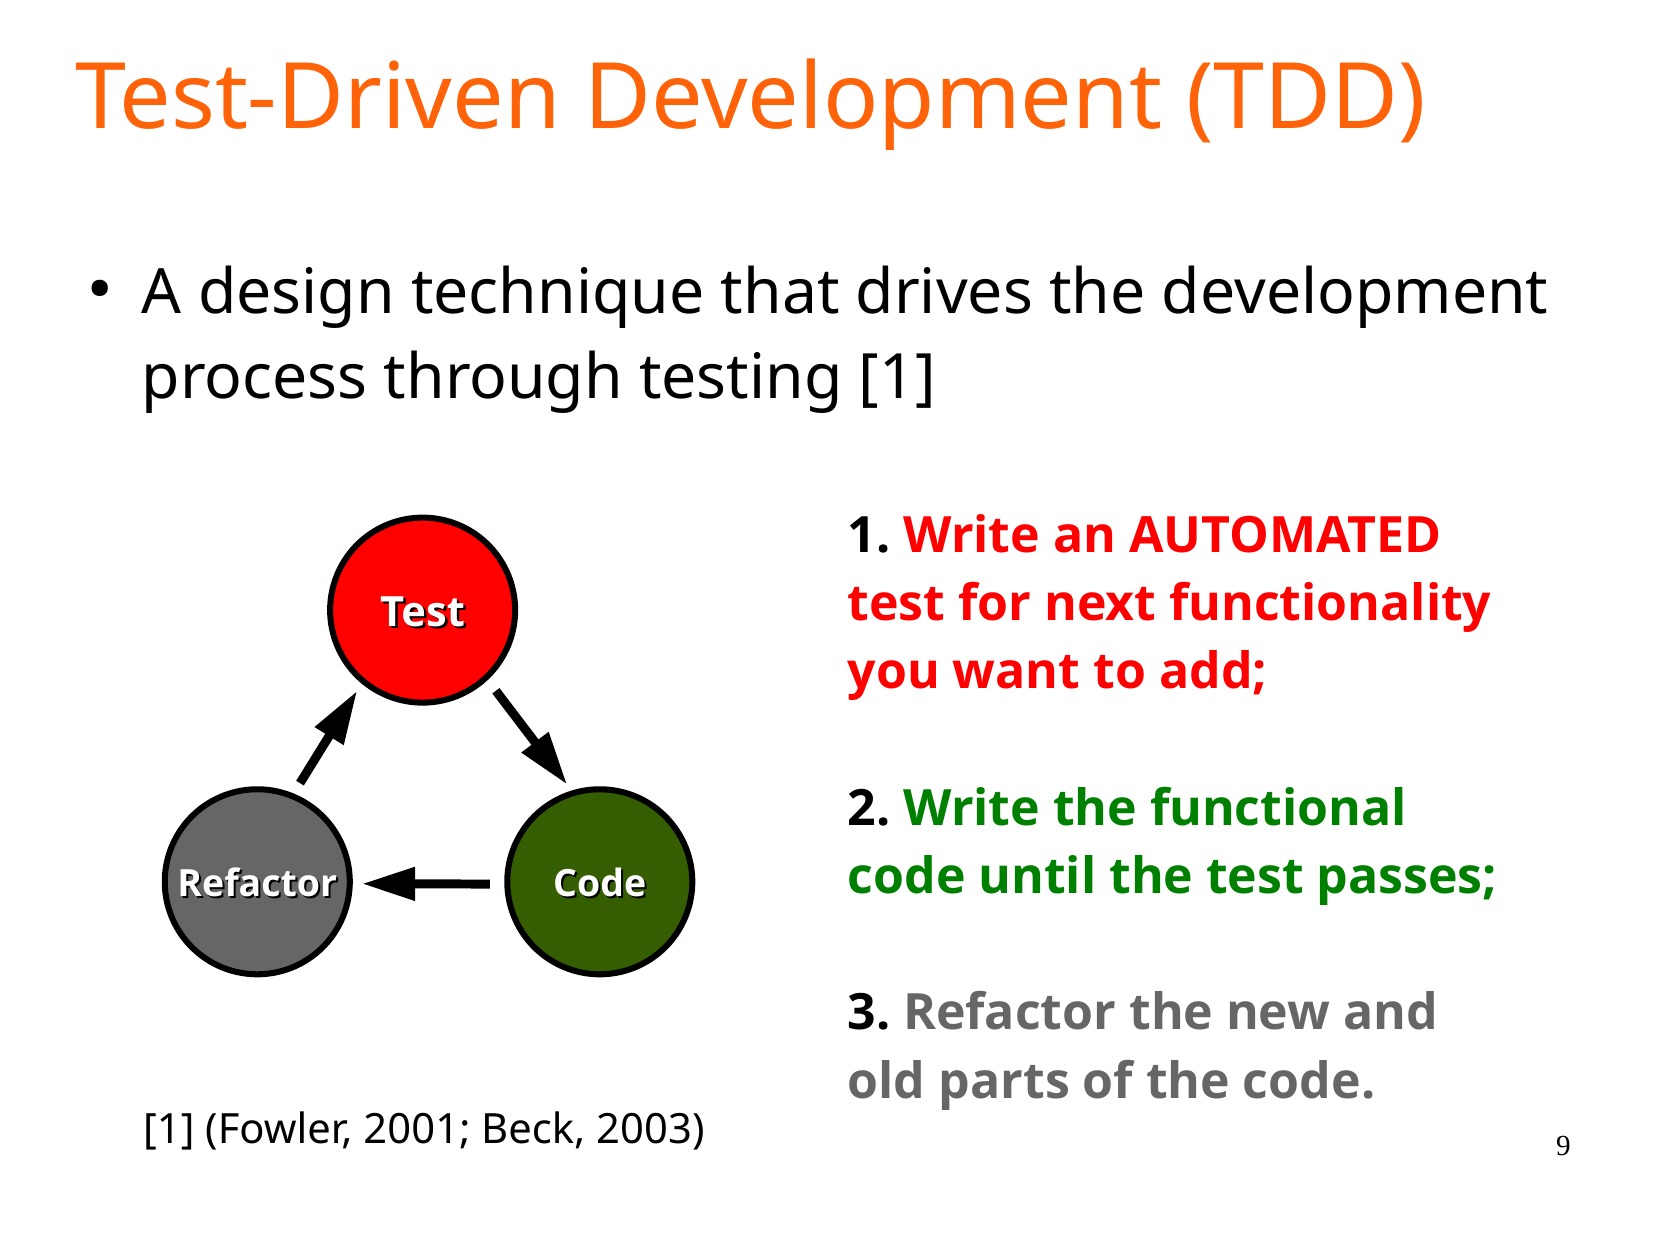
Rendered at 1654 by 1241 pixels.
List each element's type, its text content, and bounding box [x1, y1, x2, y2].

list [1] (Fowler, 2001; Beck, 2003) [72, 1098, 1415, 1241]
text_box Refactor [164, 789, 350, 975]
text_box Test [330, 517, 516, 703]
text_box Write an AUTOMATED test for next functionality you want to add; Write the functional code until the test passes; Refactor the new and old parts of the code. [832, 491, 1530, 1011]
title Test-Driven Development (TDD) [75, 0, 1564, 186]
list A design technique that drives the development process through testing [1] [70, 246, 1601, 1088]
text_box Code [507, 789, 693, 975]
